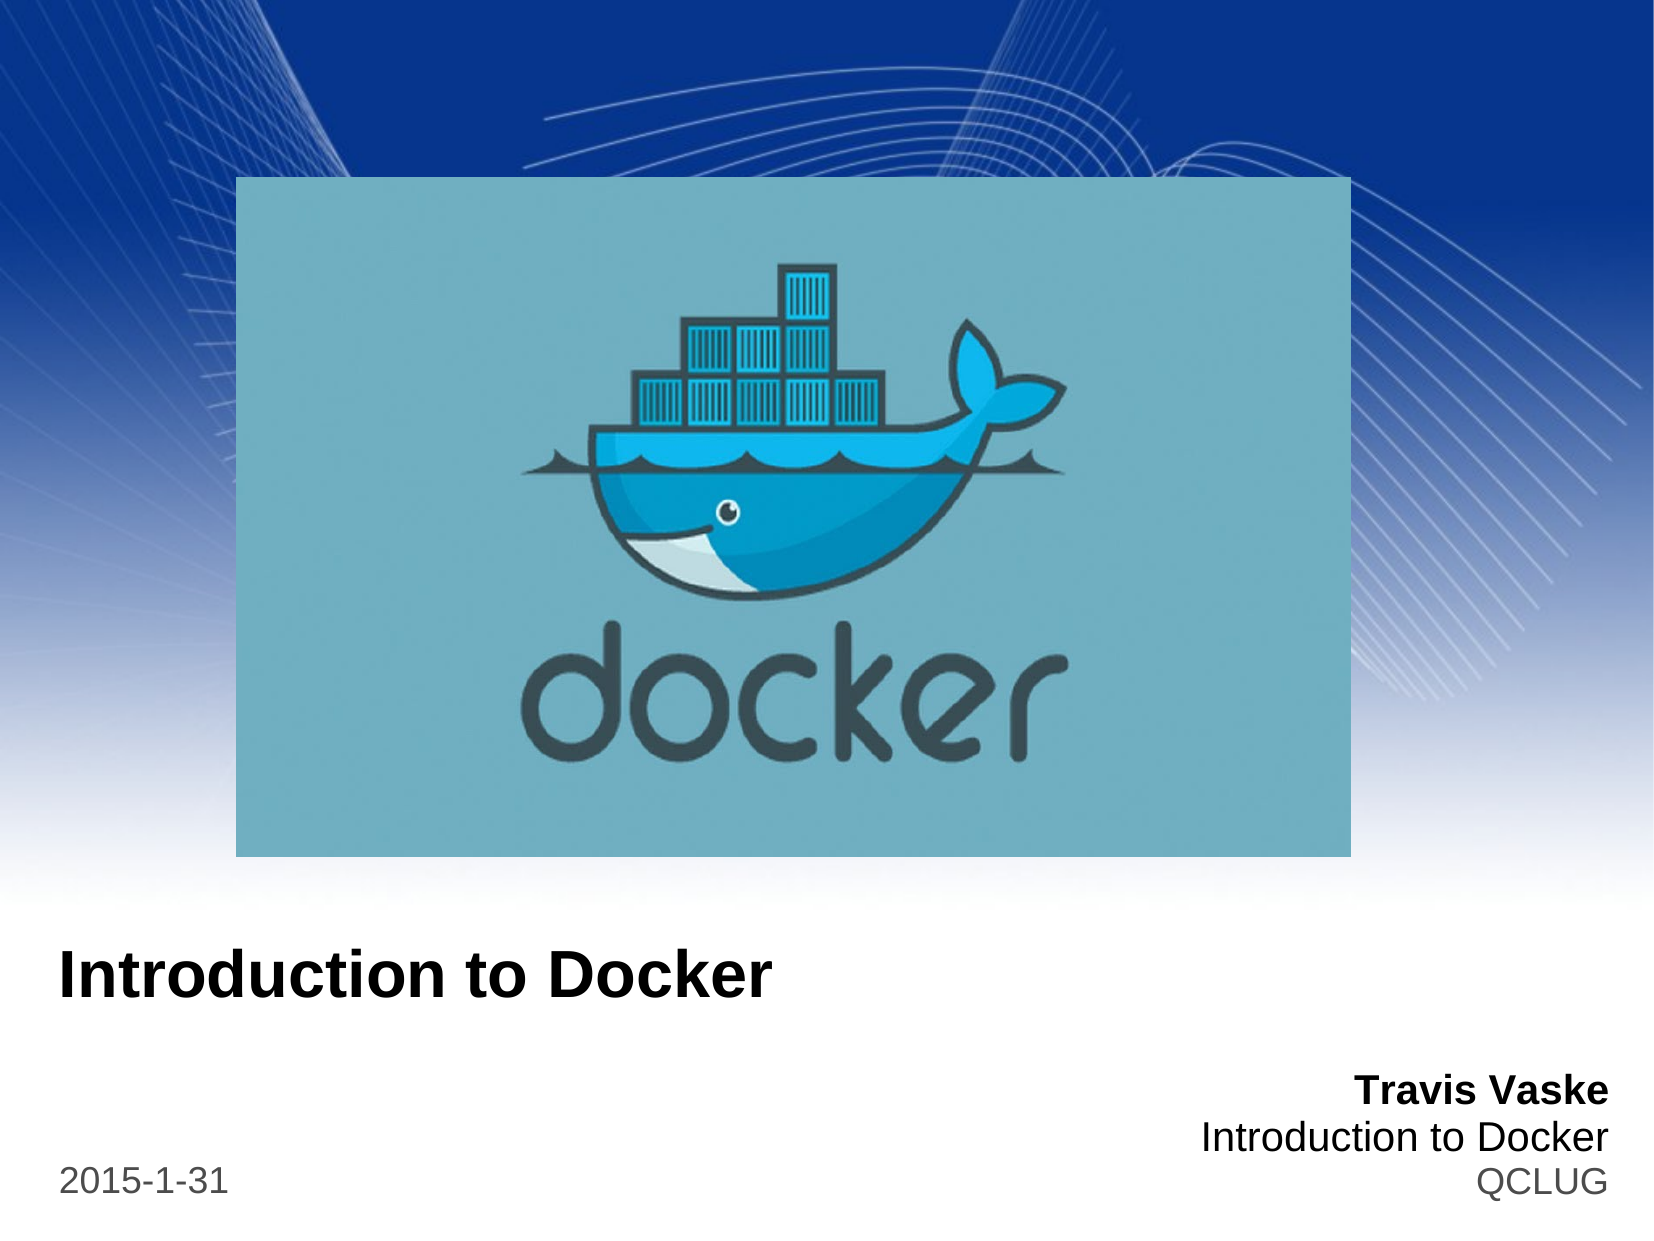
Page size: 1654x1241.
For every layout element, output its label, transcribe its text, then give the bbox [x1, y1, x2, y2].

picture [0, 0, 1654, 1241]
title Introduction to Docker [59, 893, 1034, 1056]
